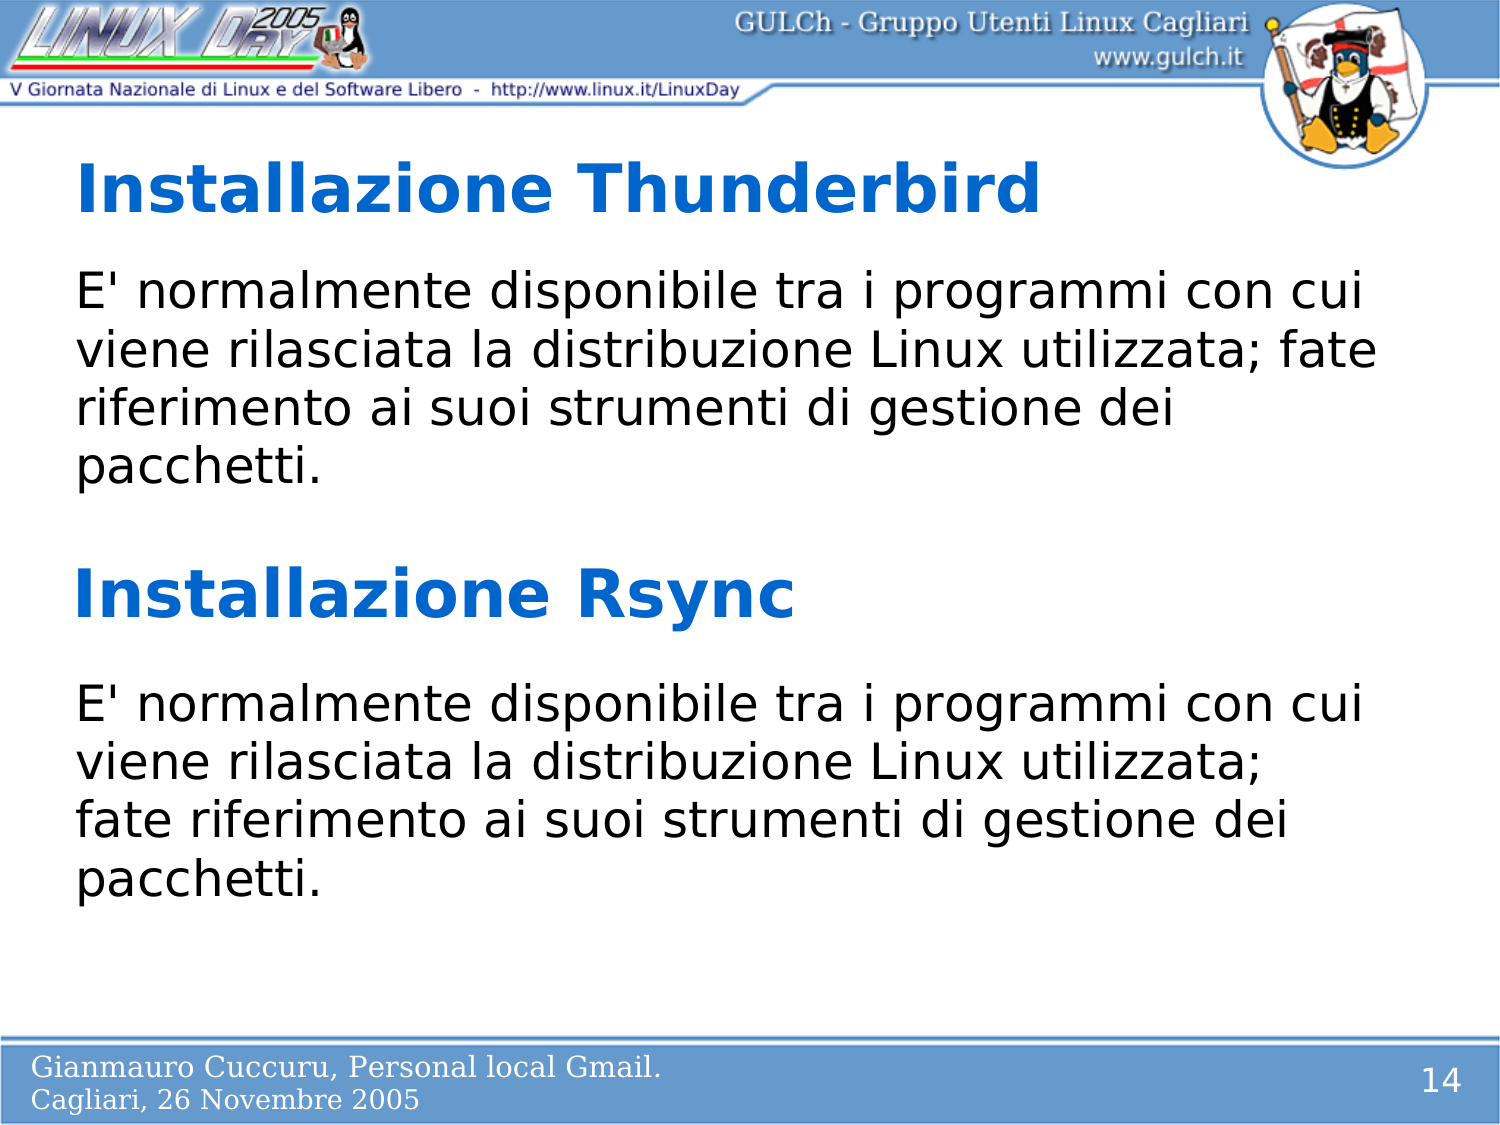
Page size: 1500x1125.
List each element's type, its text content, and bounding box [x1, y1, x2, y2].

text_box E' normalmente disponibile tra i programmi con cui viene rilasciata la distribuzione Linux utilizzata; fate riferimento ai suoi strumenti di gestione dei pacchetti. [75, 675, 1463, 1119]
text_box E' normalmente disponibile tra i programmi con cui viene rilasciata la distribuzione Linux utilizzata; fate riferimento ai suoi strumenti di gestione dei pacchetti. [75, 262, 1426, 554]
picture [0, 0, 1500, 1125]
text_box Installazione Thunderbird [75, 149, 1045, 228]
text_box Installazione Rsync [72, 555, 1043, 634]
